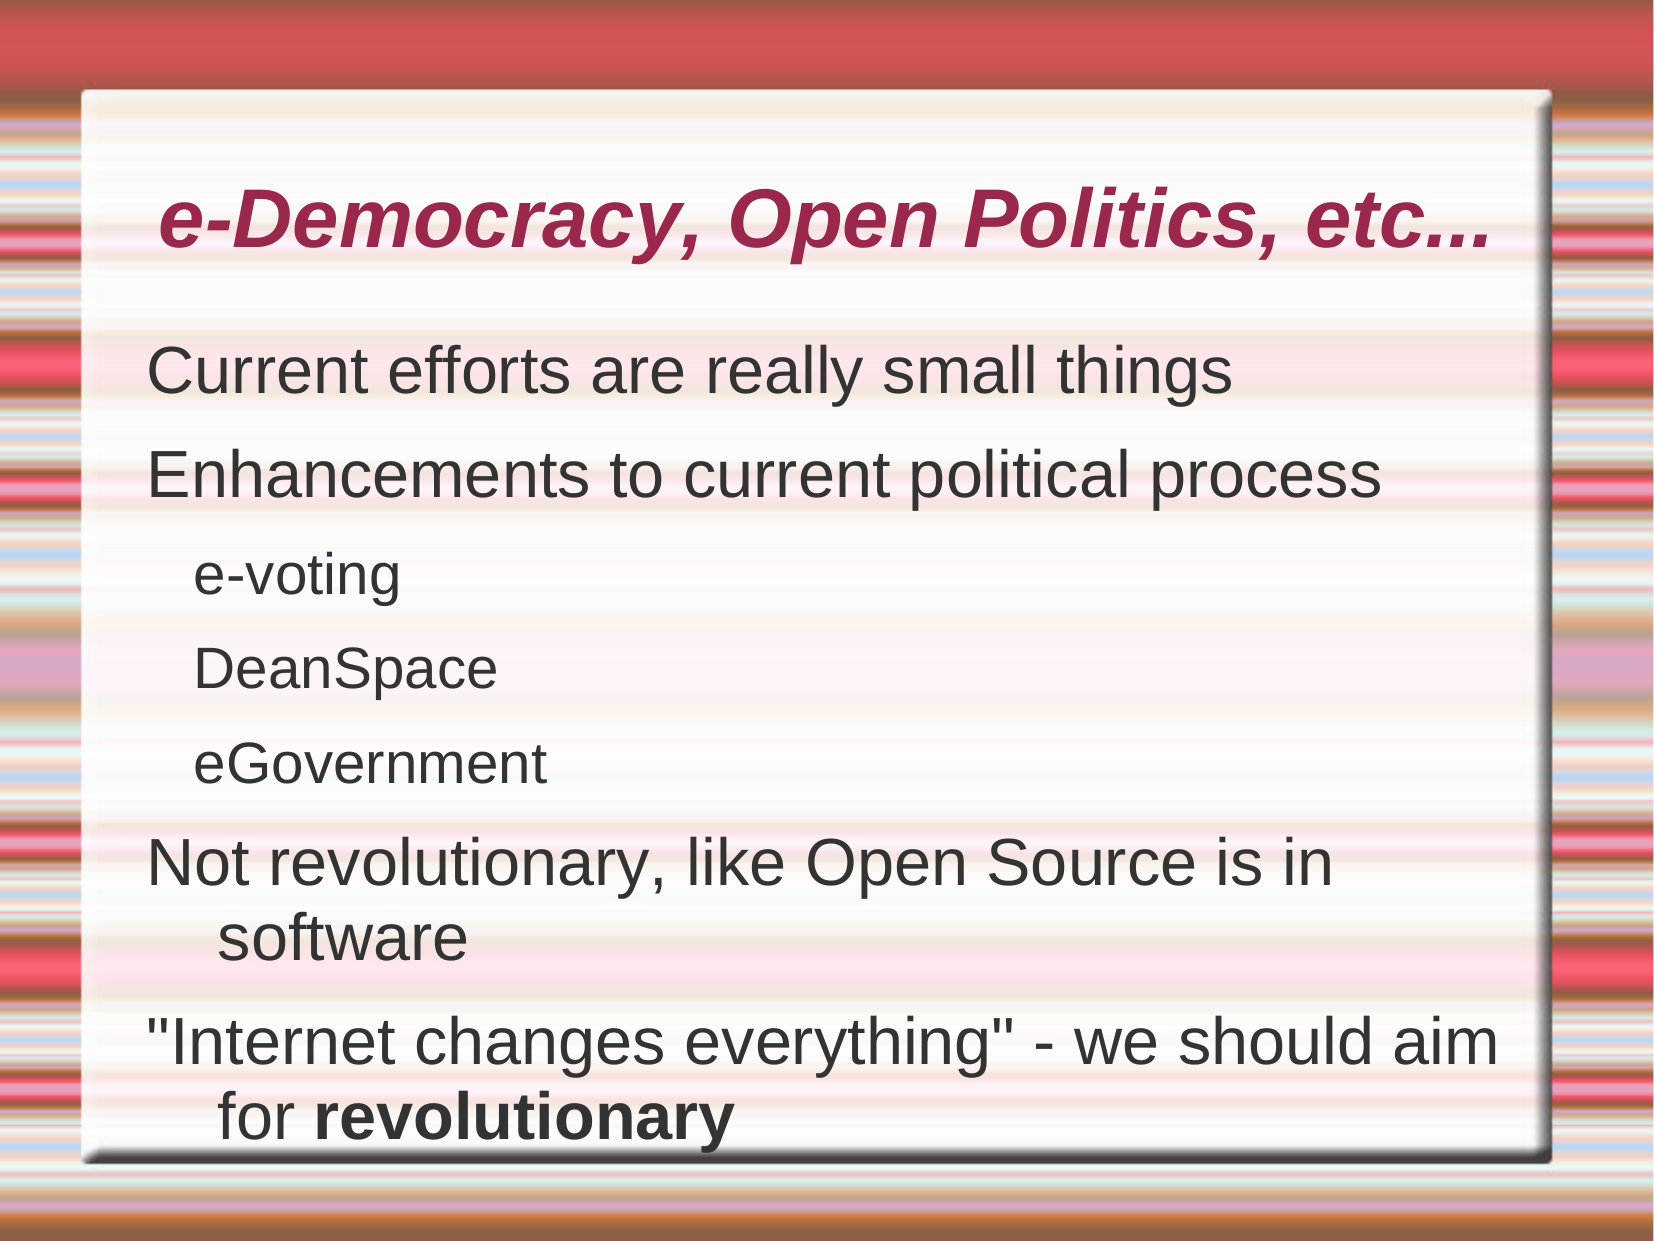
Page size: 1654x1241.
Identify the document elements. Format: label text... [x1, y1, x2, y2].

list Current efforts are really small things Enhancements to current political process e-voting DeanSpace eGovernment Not revolutionary, like Open Source is in software "Internet changes everything" - we should aim for revolutionary [134, 332, 1516, 1154]
picture [0, 0, 1654, 1241]
title e-Democracy, Open Politics, etc... [121, 114, 1534, 322]
